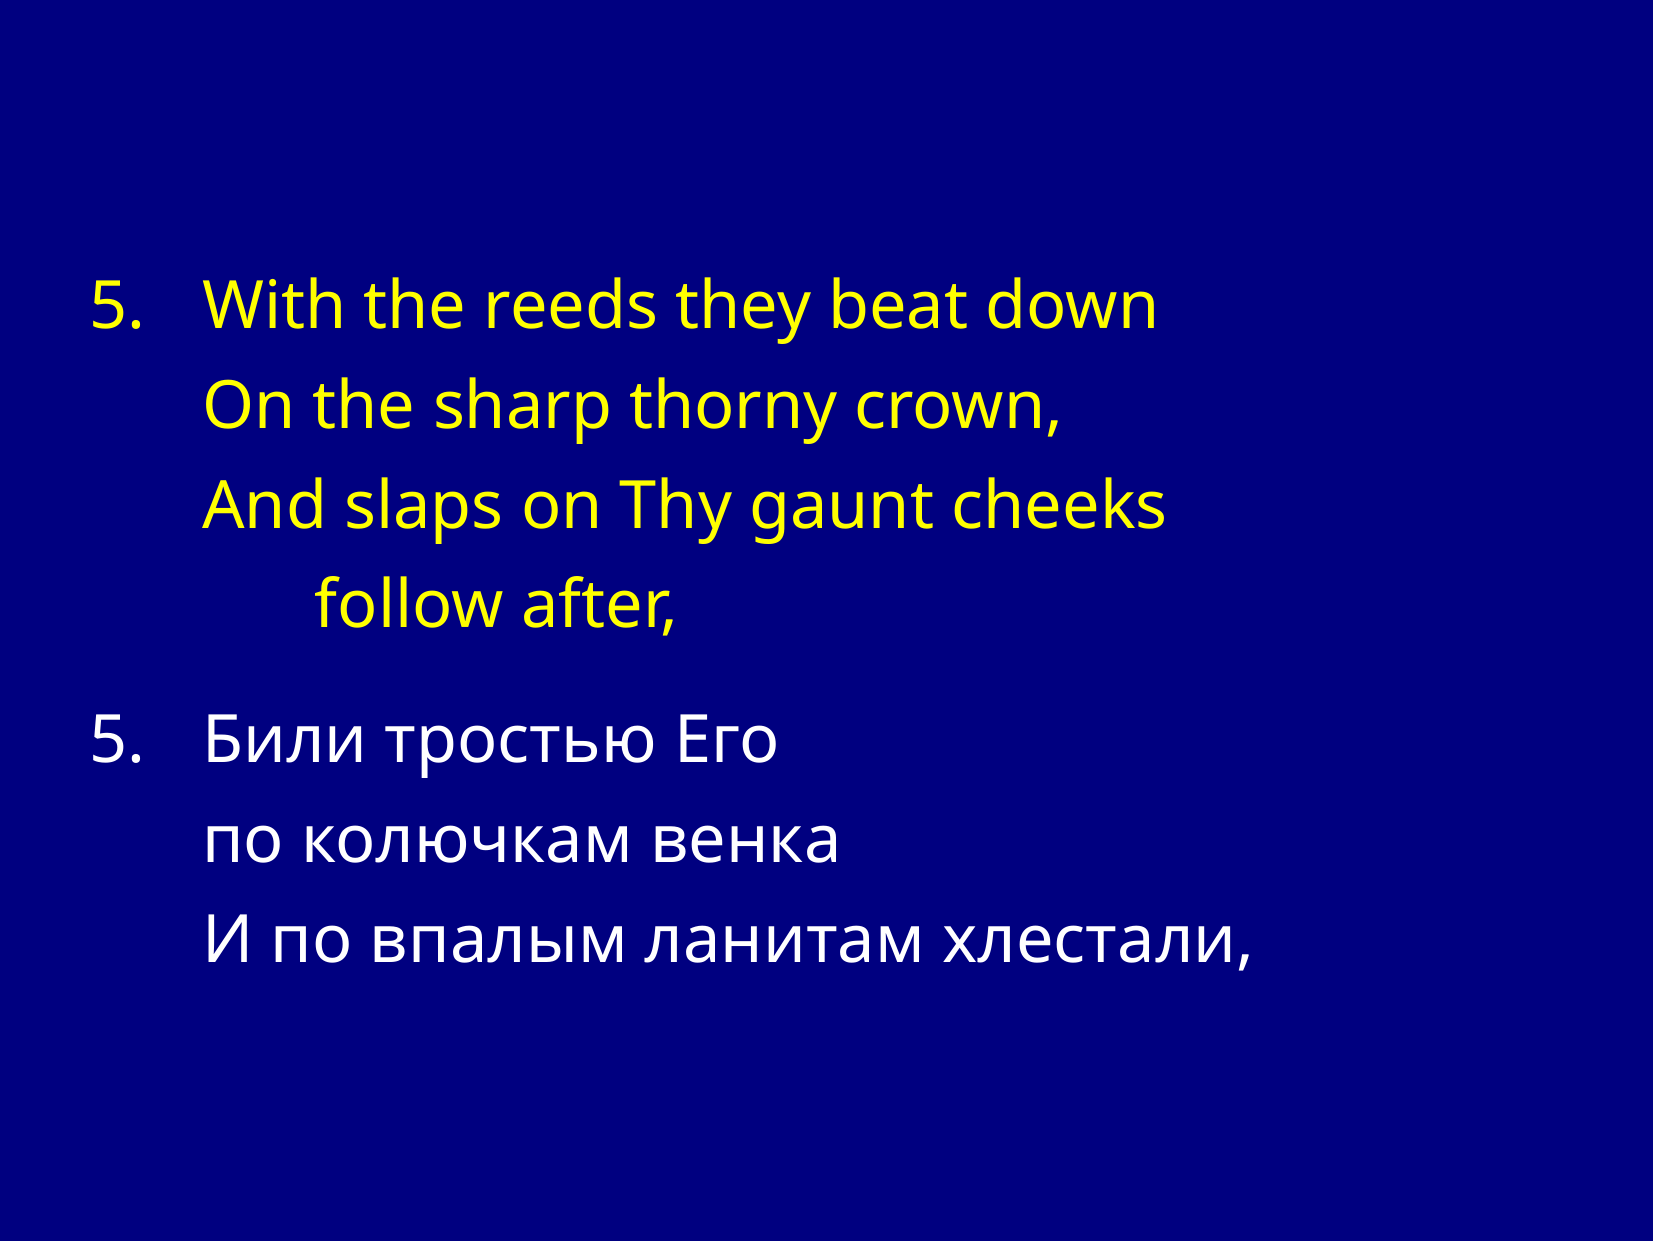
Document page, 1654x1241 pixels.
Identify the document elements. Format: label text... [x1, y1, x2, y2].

text_box 5. With the reeds they beat down On the sharp thorny crown, And slaps on Thy gaunt cheeks follow after, [75, 150, 1653, 638]
text_box 5. Били тростью Его по колючкам венка И по впалым ланитам хлестали, [75, 675, 1576, 1163]
